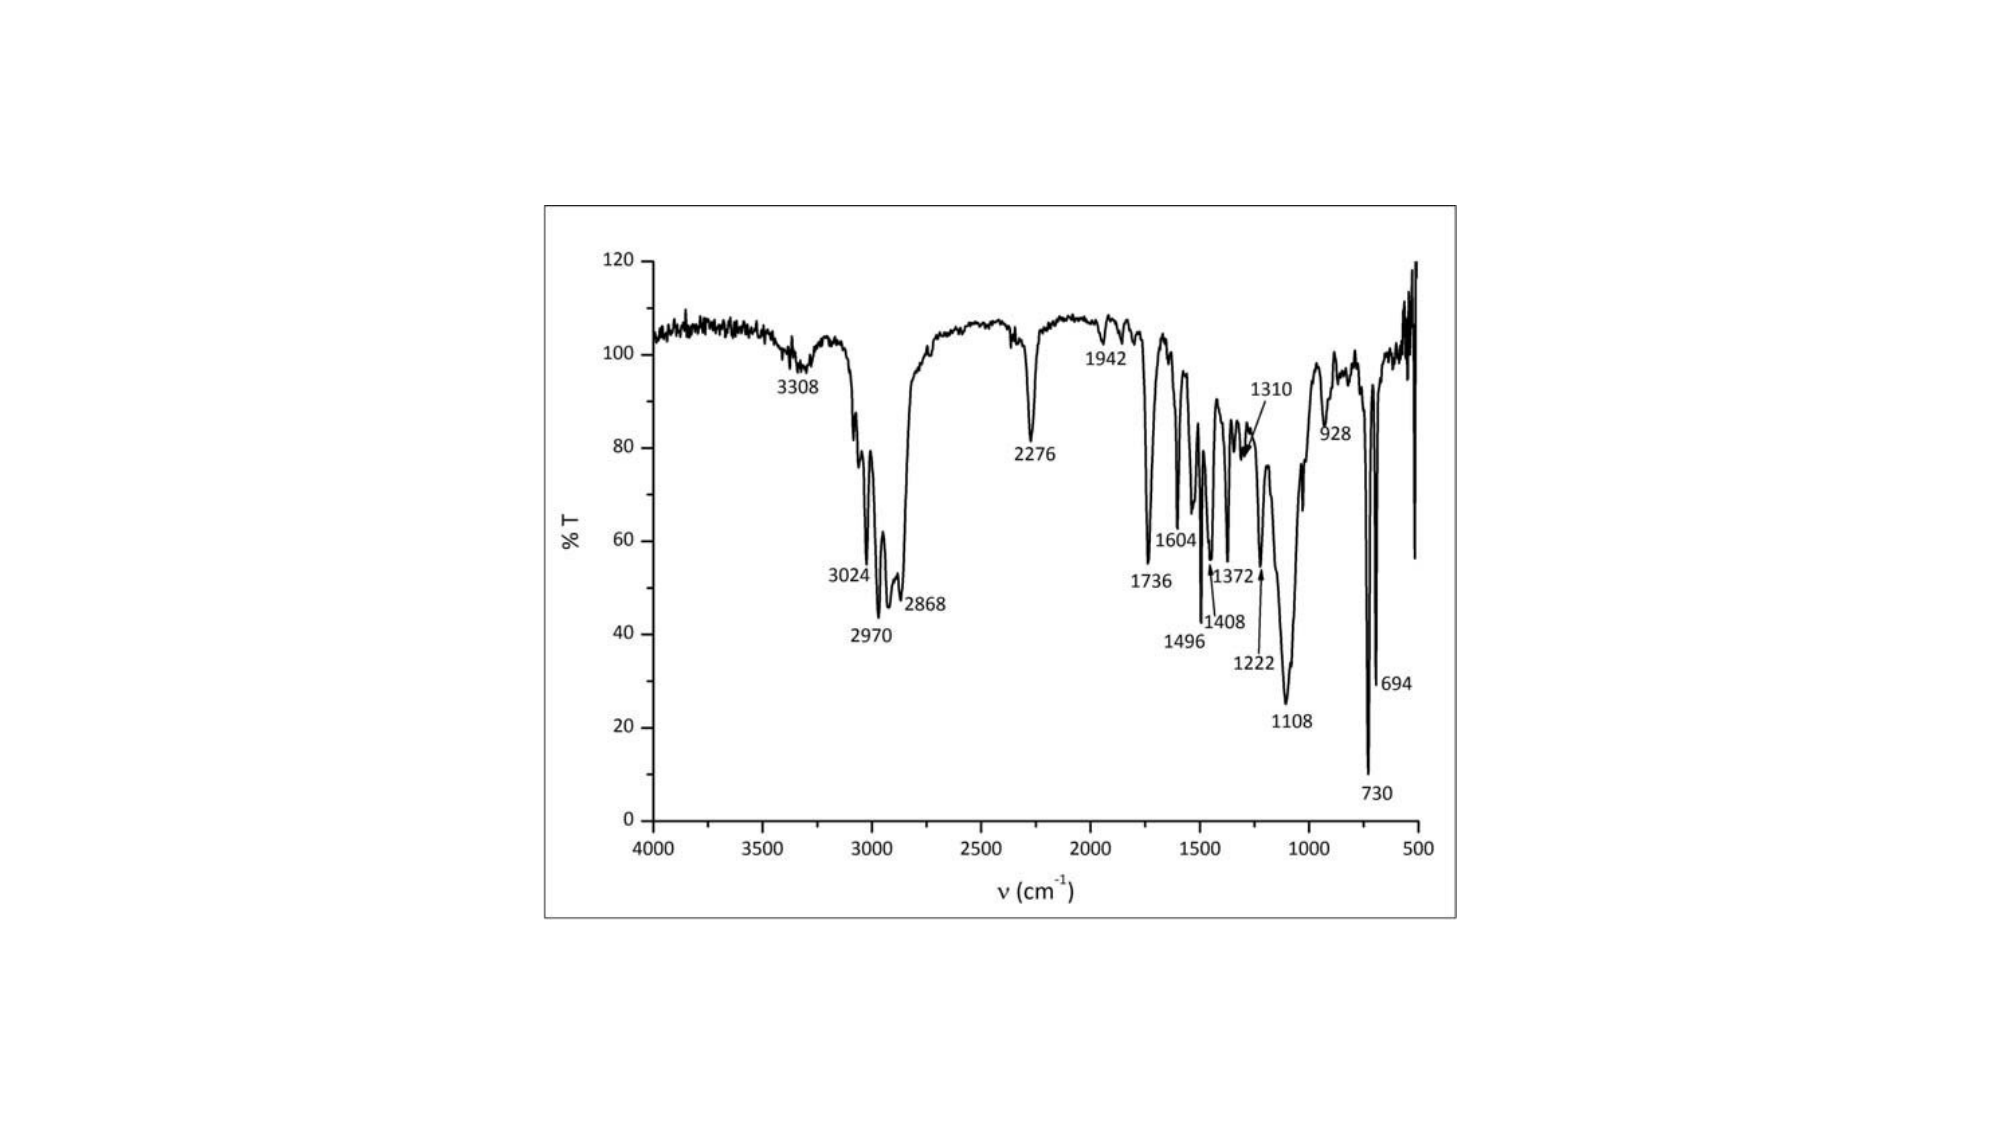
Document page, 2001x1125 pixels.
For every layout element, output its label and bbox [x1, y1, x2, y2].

picture [543, 205, 1457, 920]
